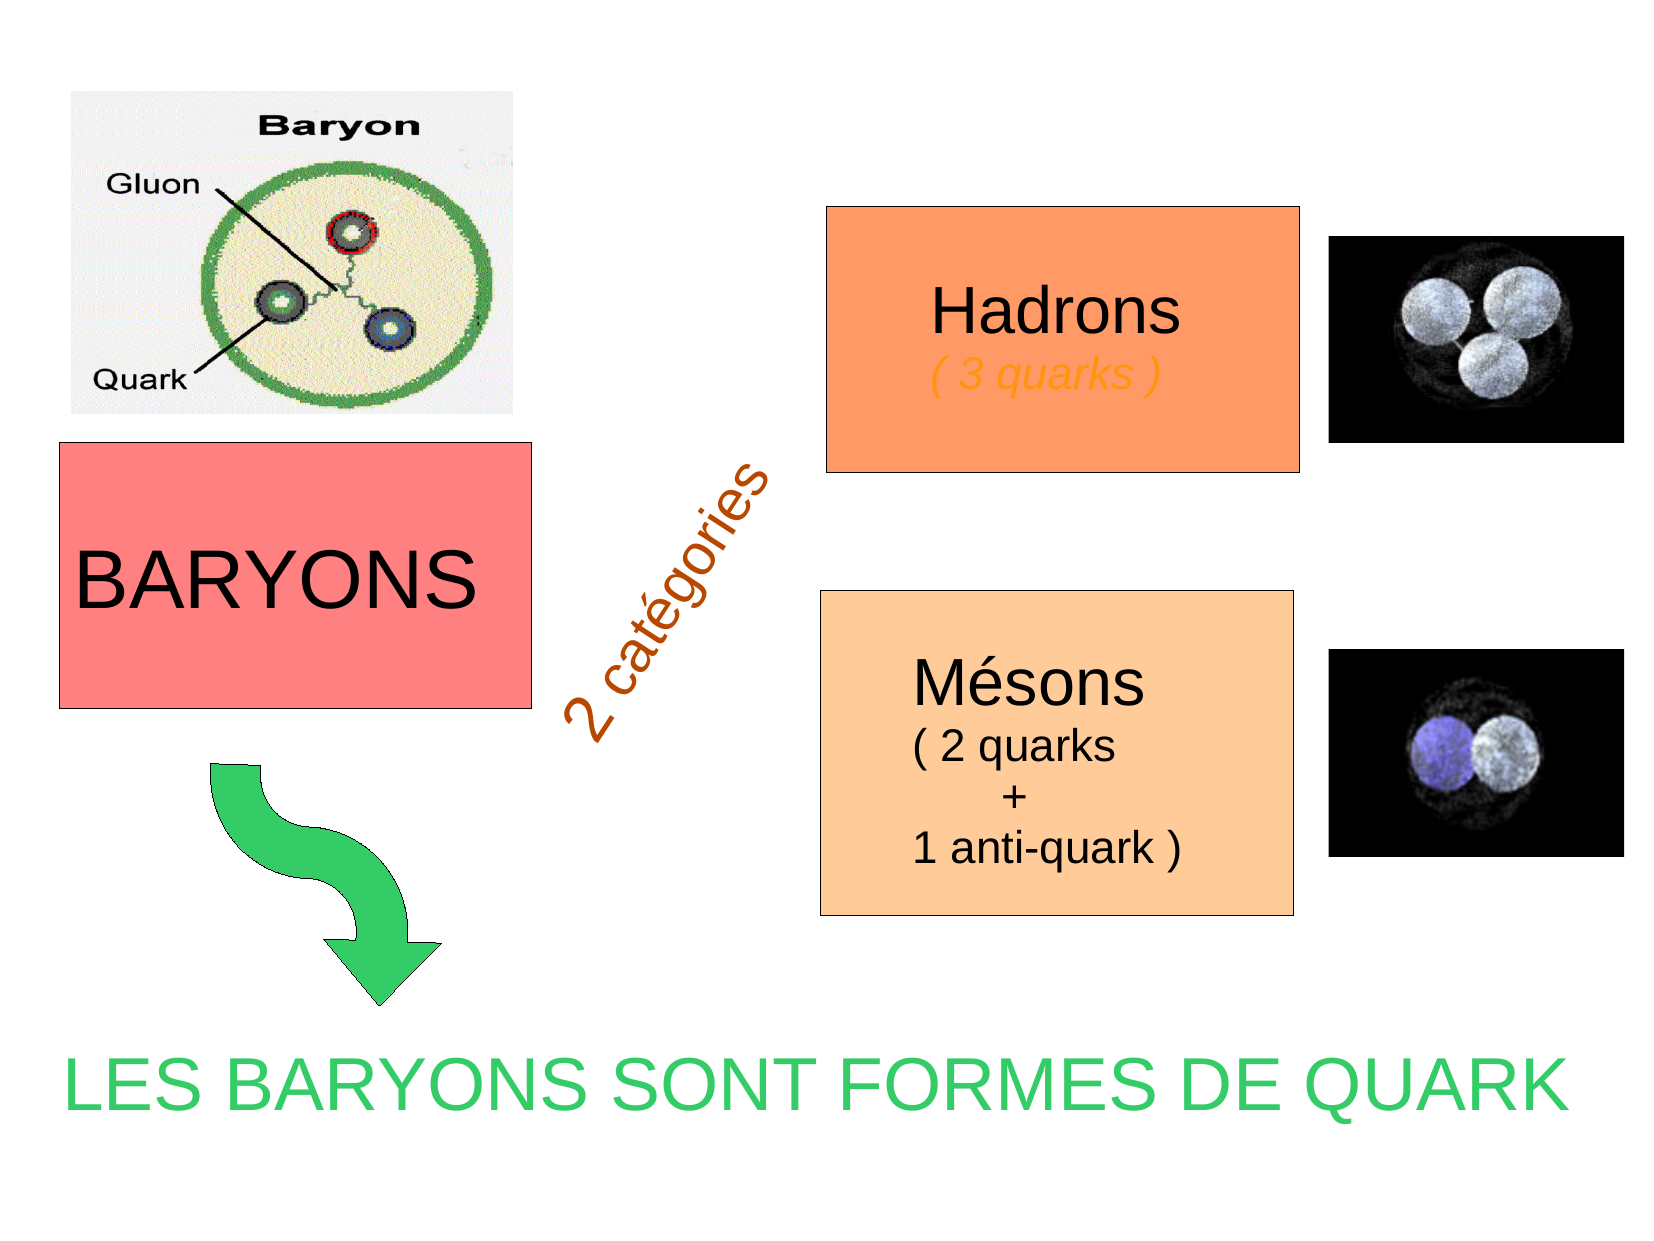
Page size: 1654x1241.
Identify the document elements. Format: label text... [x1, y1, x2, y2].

text_box Hadrons ( 3 quarks ) [915, 265, 1241, 407]
text_box [59, 442, 532, 709]
picture [1328, 236, 1625, 443]
text_box [820, 590, 1294, 916]
text_box 2 catégories [531, 380, 916, 827]
text_box LES BARYONS SONT FORMES DE QUARK [47, 1035, 1613, 1134]
picture [70, 88, 514, 414]
text_box BARYONS [59, 525, 502, 680]
picture [1328, 649, 1625, 857]
text_box [826, 206, 1300, 473]
text_box Mésons ( 2 quarks + 1 anti-quark ) [897, 637, 1235, 881]
text_box [210, 763, 442, 1006]
